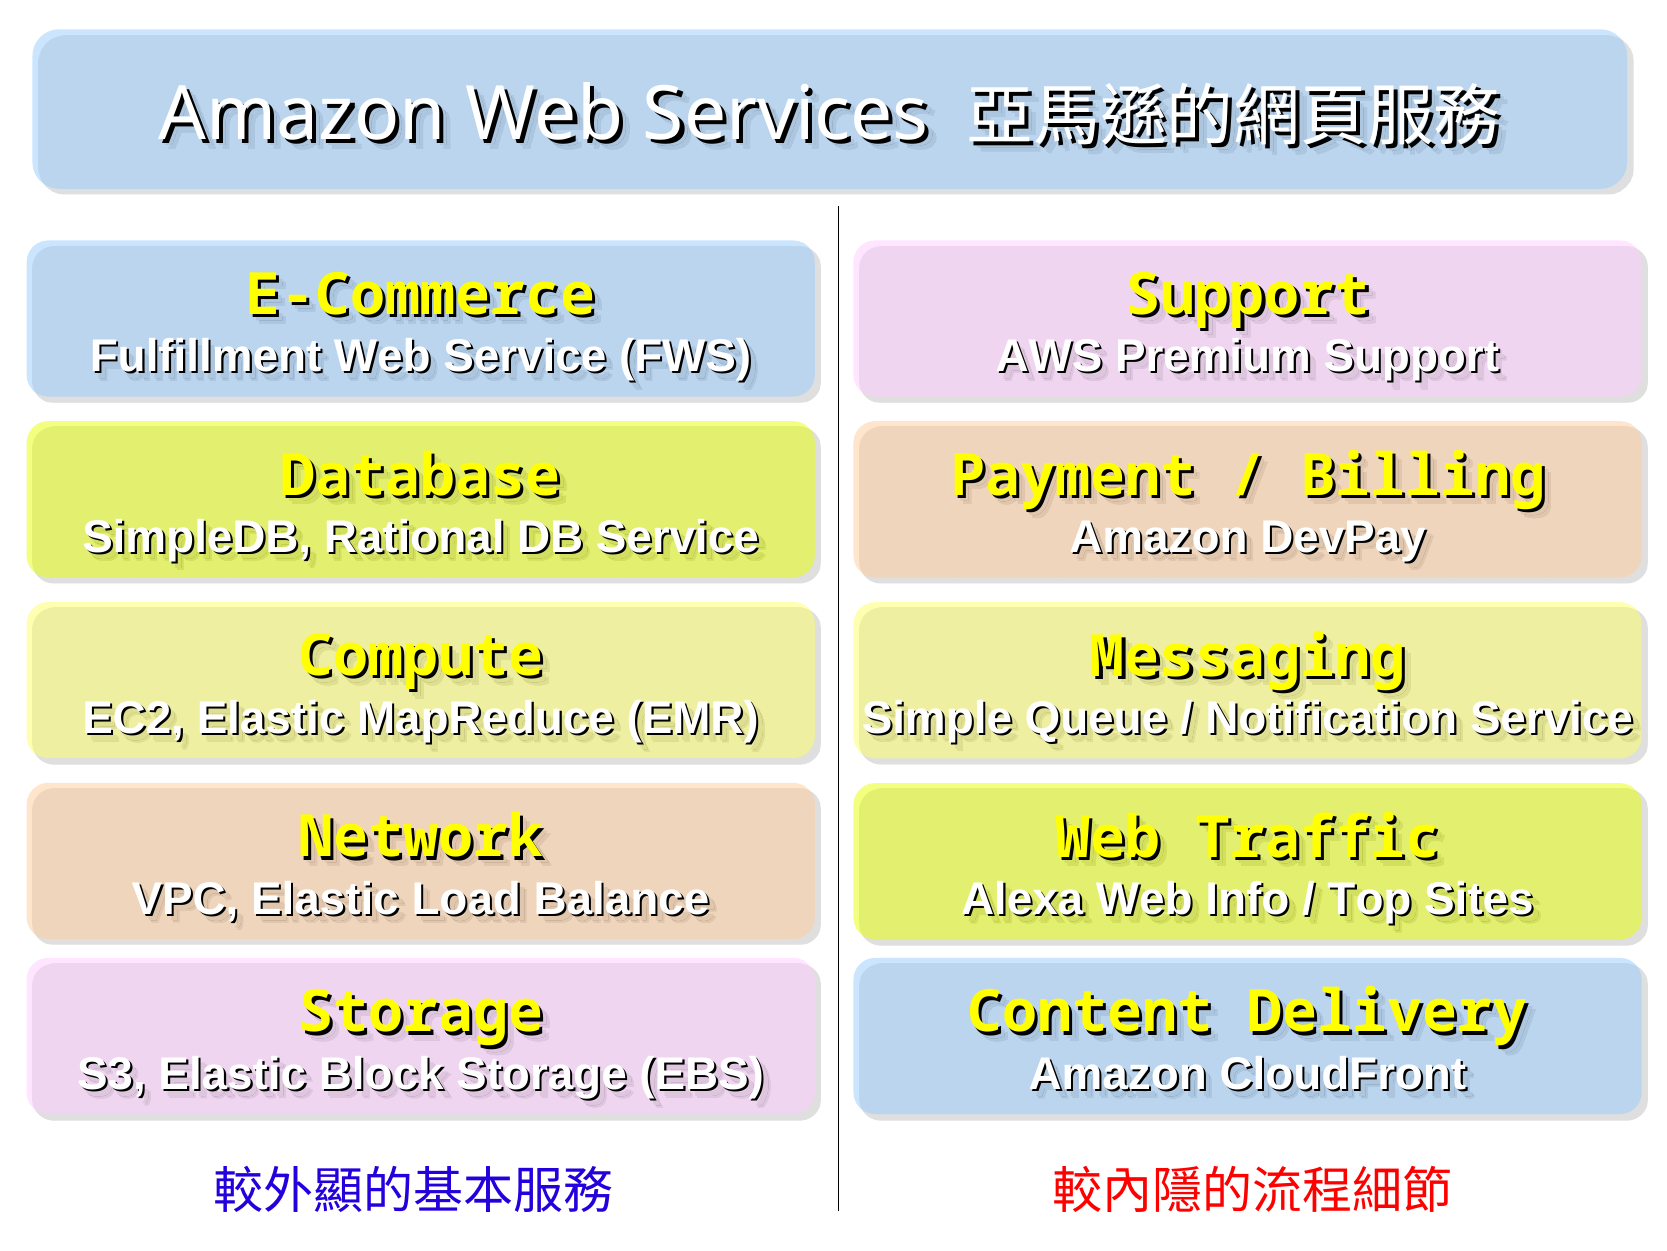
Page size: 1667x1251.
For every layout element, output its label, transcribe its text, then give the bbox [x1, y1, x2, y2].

text_box Network VPC, Elastic Load Balance [26, 782, 815, 940]
text_box Amazon Web Services 亞馬遜的網頁服務 [32, 29, 1628, 189]
text_box E-Commerce Fulfillment Web Service (FWS) [26, 240, 815, 397]
text_box 較外顯的基本服務 [118, 1151, 709, 1227]
text_box Content Delivery Amazon CloudFront [853, 957, 1642, 1115]
text_box Messaging Simple Queue / Notification Service [853, 602, 1642, 759]
text_box Compute EC2, Elastic MapReduce (EMR) [26, 601, 815, 759]
text_box Payment / Billing Amazon DevPay [853, 421, 1642, 578]
text_box Storage S3, Elastic Block Storage (EBS) [26, 957, 815, 1115]
text_box 較內隱的流程細節 [956, 1151, 1548, 1227]
text_box Web Traffic Alexa Web Info / Top Sites [853, 783, 1642, 940]
text_box Database SimpleDB, Rational DB Service [26, 421, 815, 578]
text_box Support AWS Premium Support [853, 240, 1642, 397]
